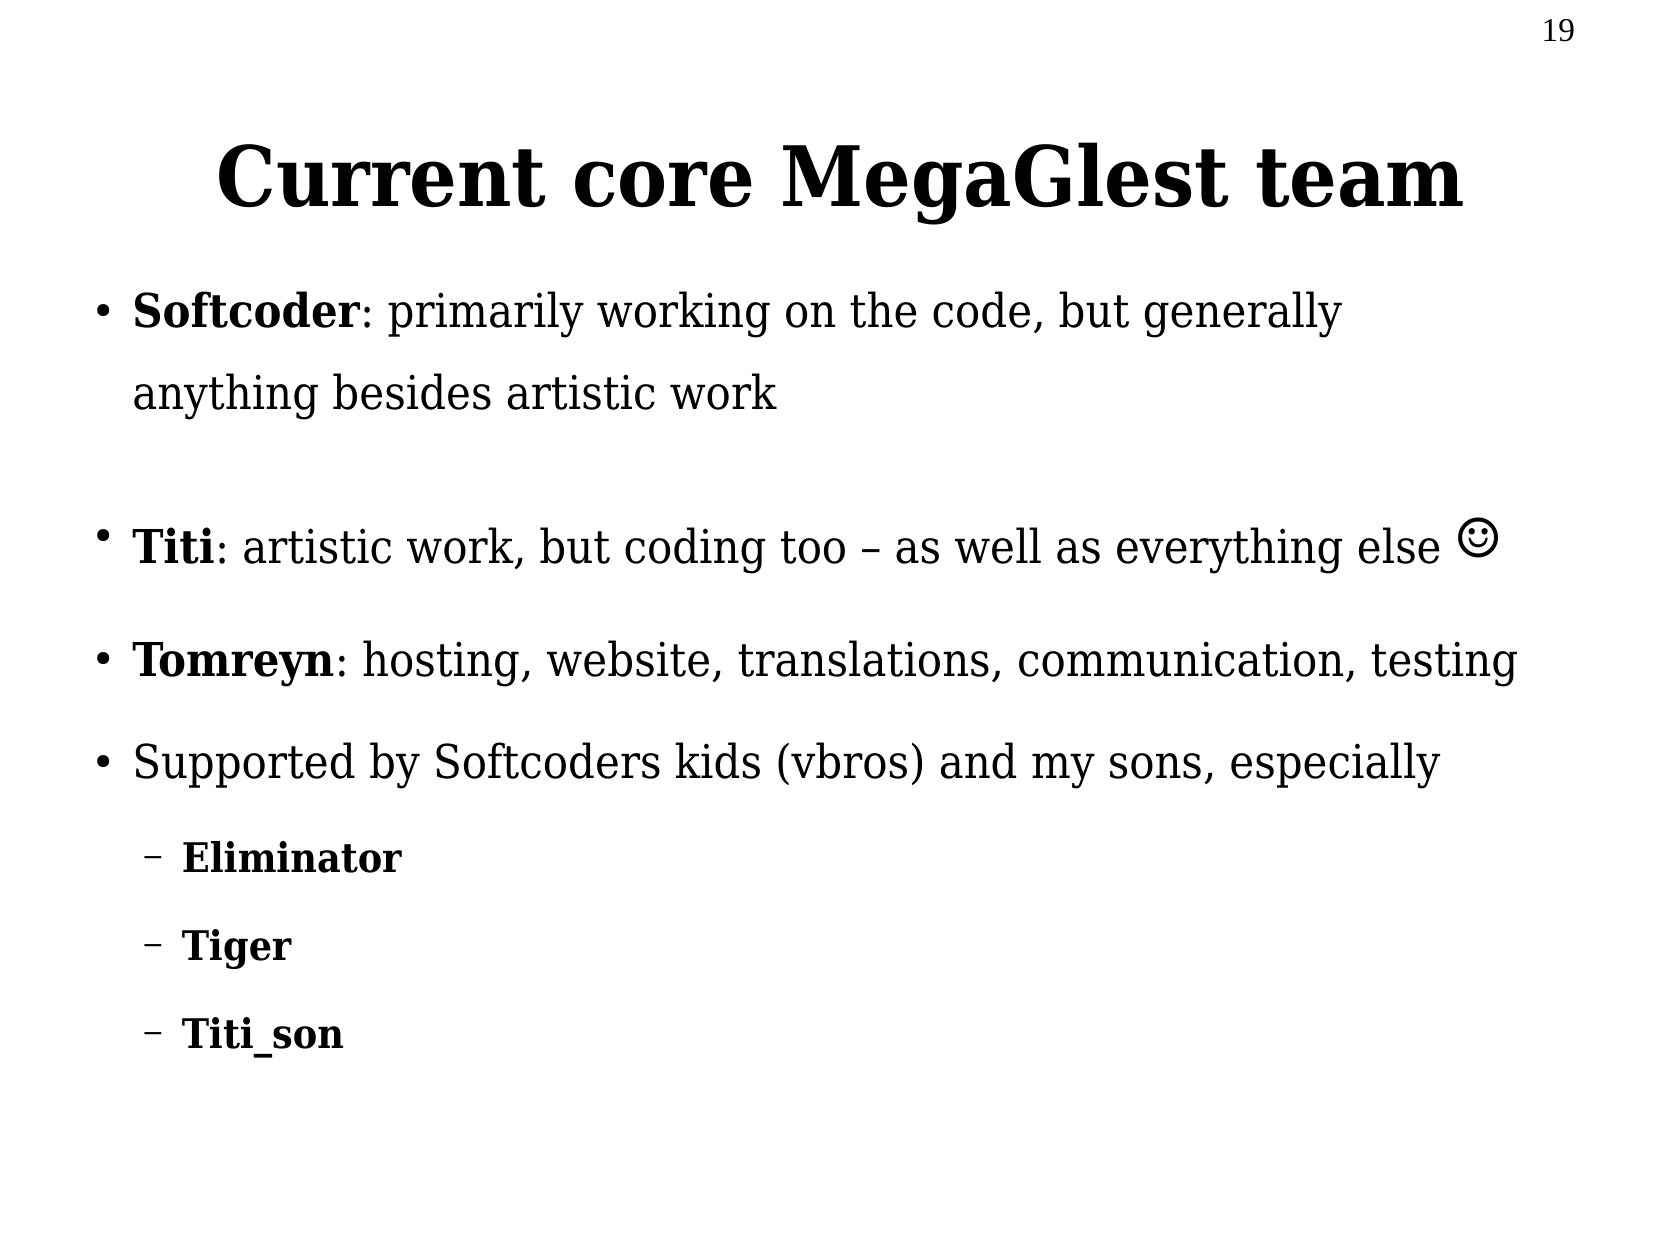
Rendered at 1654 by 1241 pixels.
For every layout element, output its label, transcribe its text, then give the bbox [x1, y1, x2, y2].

list Softcoder: primarily working on the code, but generally anything besides artistic work Titi: artistic work, but coding too – as well as everything else ☺ Tomreyn: hosting, website, translations, communication, testing Supported by Softcoders kids (vbros) and my sons, especially Eliminator Tiger Titi_son [82, 256, 1538, 1170]
title Current core MegaGlest team [82, 49, 1571, 257]
